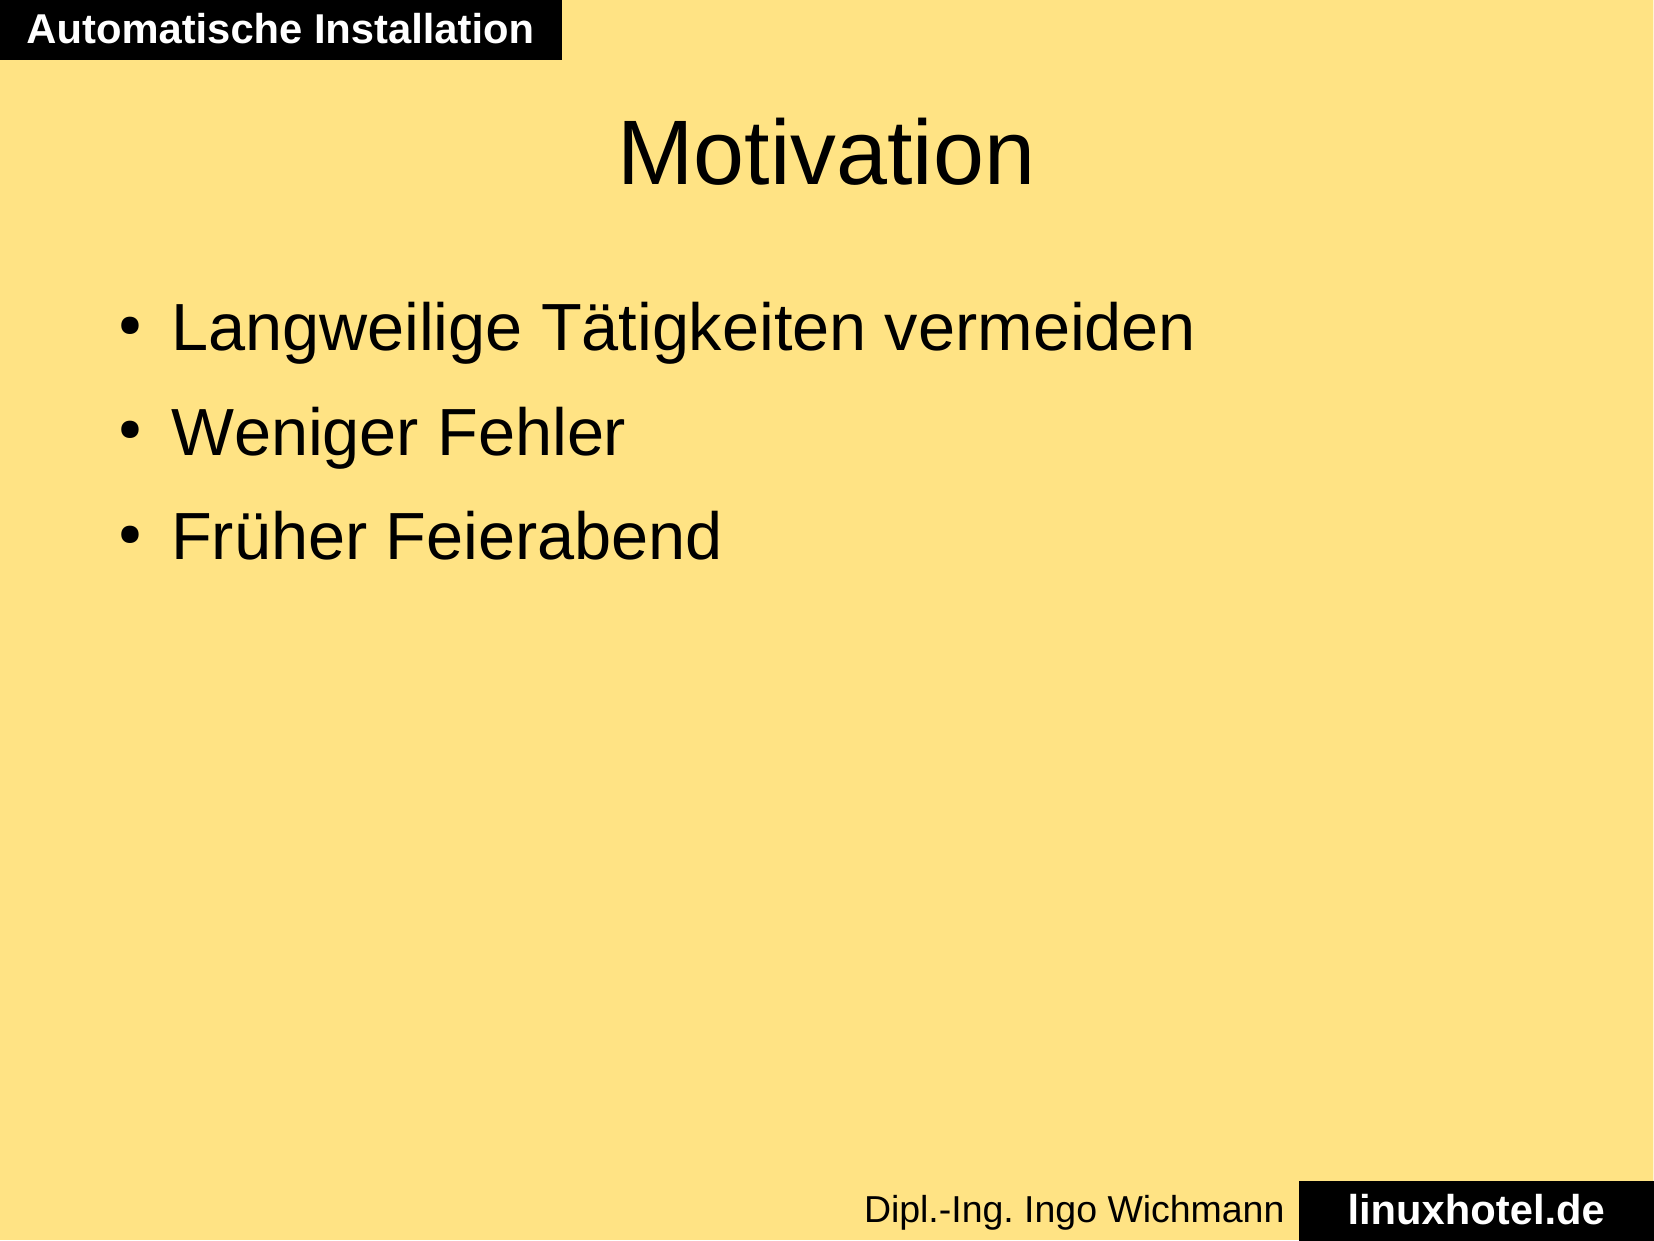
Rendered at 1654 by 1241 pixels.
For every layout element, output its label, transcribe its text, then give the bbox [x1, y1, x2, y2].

title Motivation [82, 49, 1571, 257]
text_box linuxhotel.de [1299, 1181, 1654, 1241]
text_box Dipl.-Ing. Ingo Wichmann [849, 1181, 1300, 1238]
text_box Automatische Installation [0, 0, 562, 60]
list Langweilige Tätigkeiten vermeiden Weniger Fehler Früher Feierabend [82, 290, 1571, 1109]
